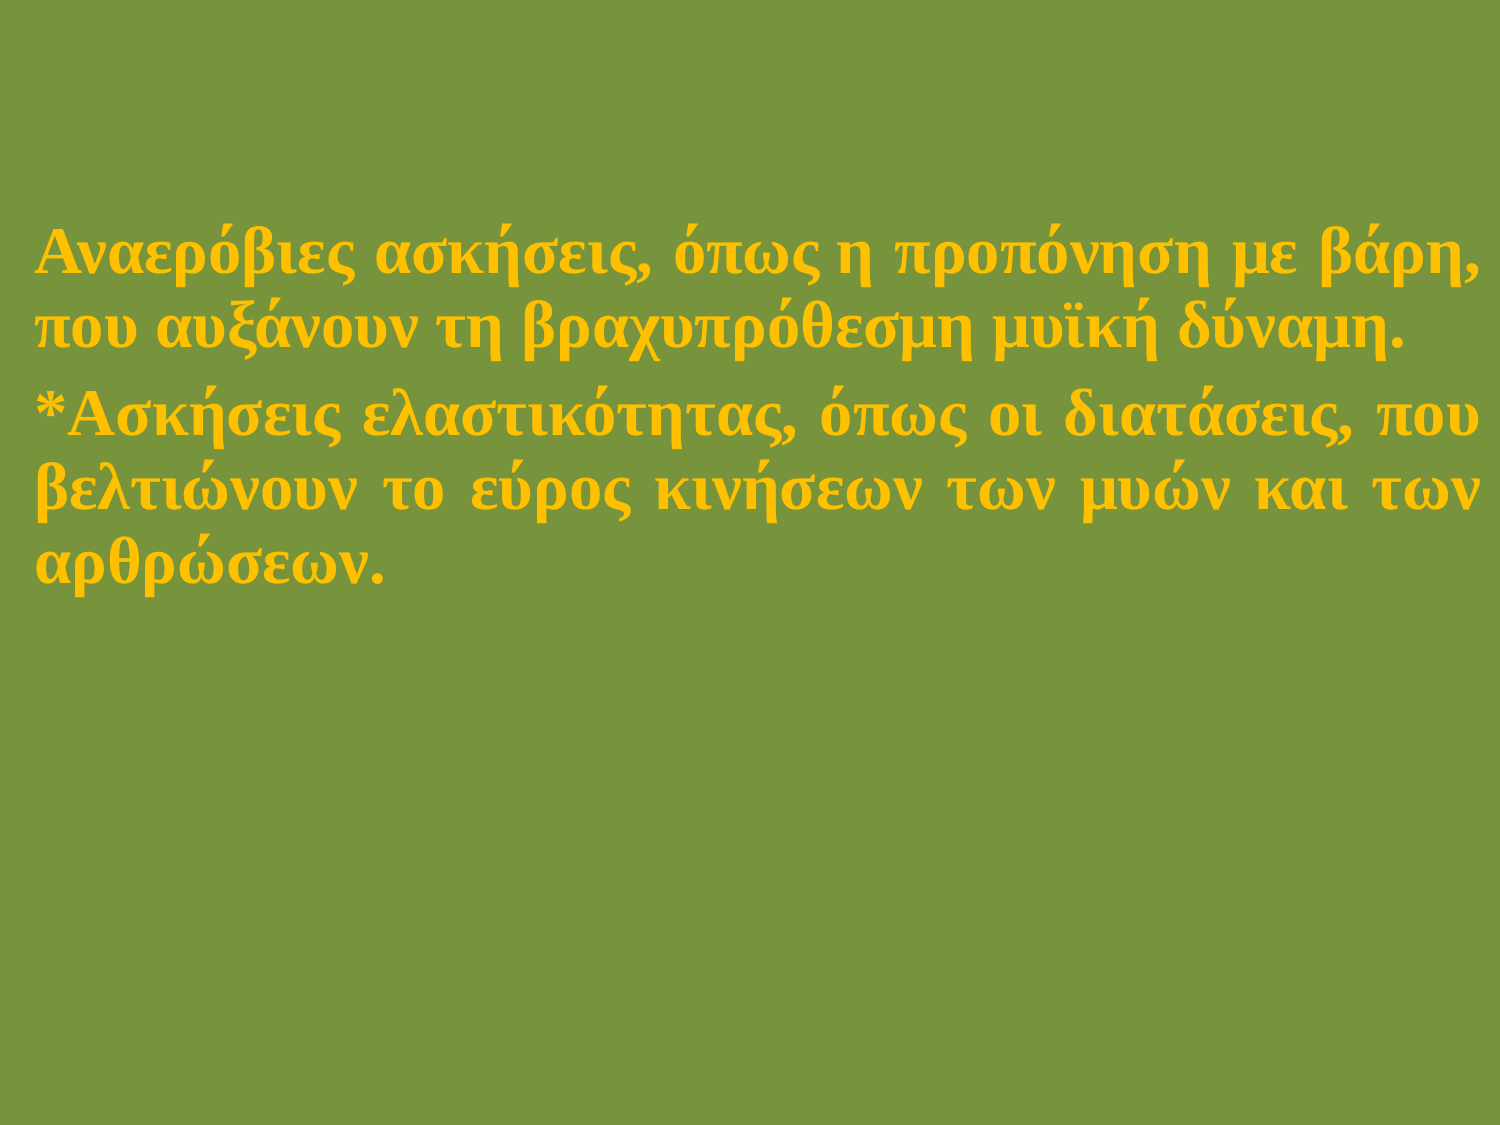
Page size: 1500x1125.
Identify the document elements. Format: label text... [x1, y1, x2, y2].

text_box Αναερόβιες ασκήσεις, όπως η προπόνηση με βάρη, που αυξάνουν τη βραχυπρόθεσμη μυϊκή δύναμη. *Ασκήσεις ελαστικότητας, όπως οι διατάσεις, που βελτιώνουν το εύρος κινήσεων των μυών και των αρθρώσεων. [19, 206, 1499, 1063]
